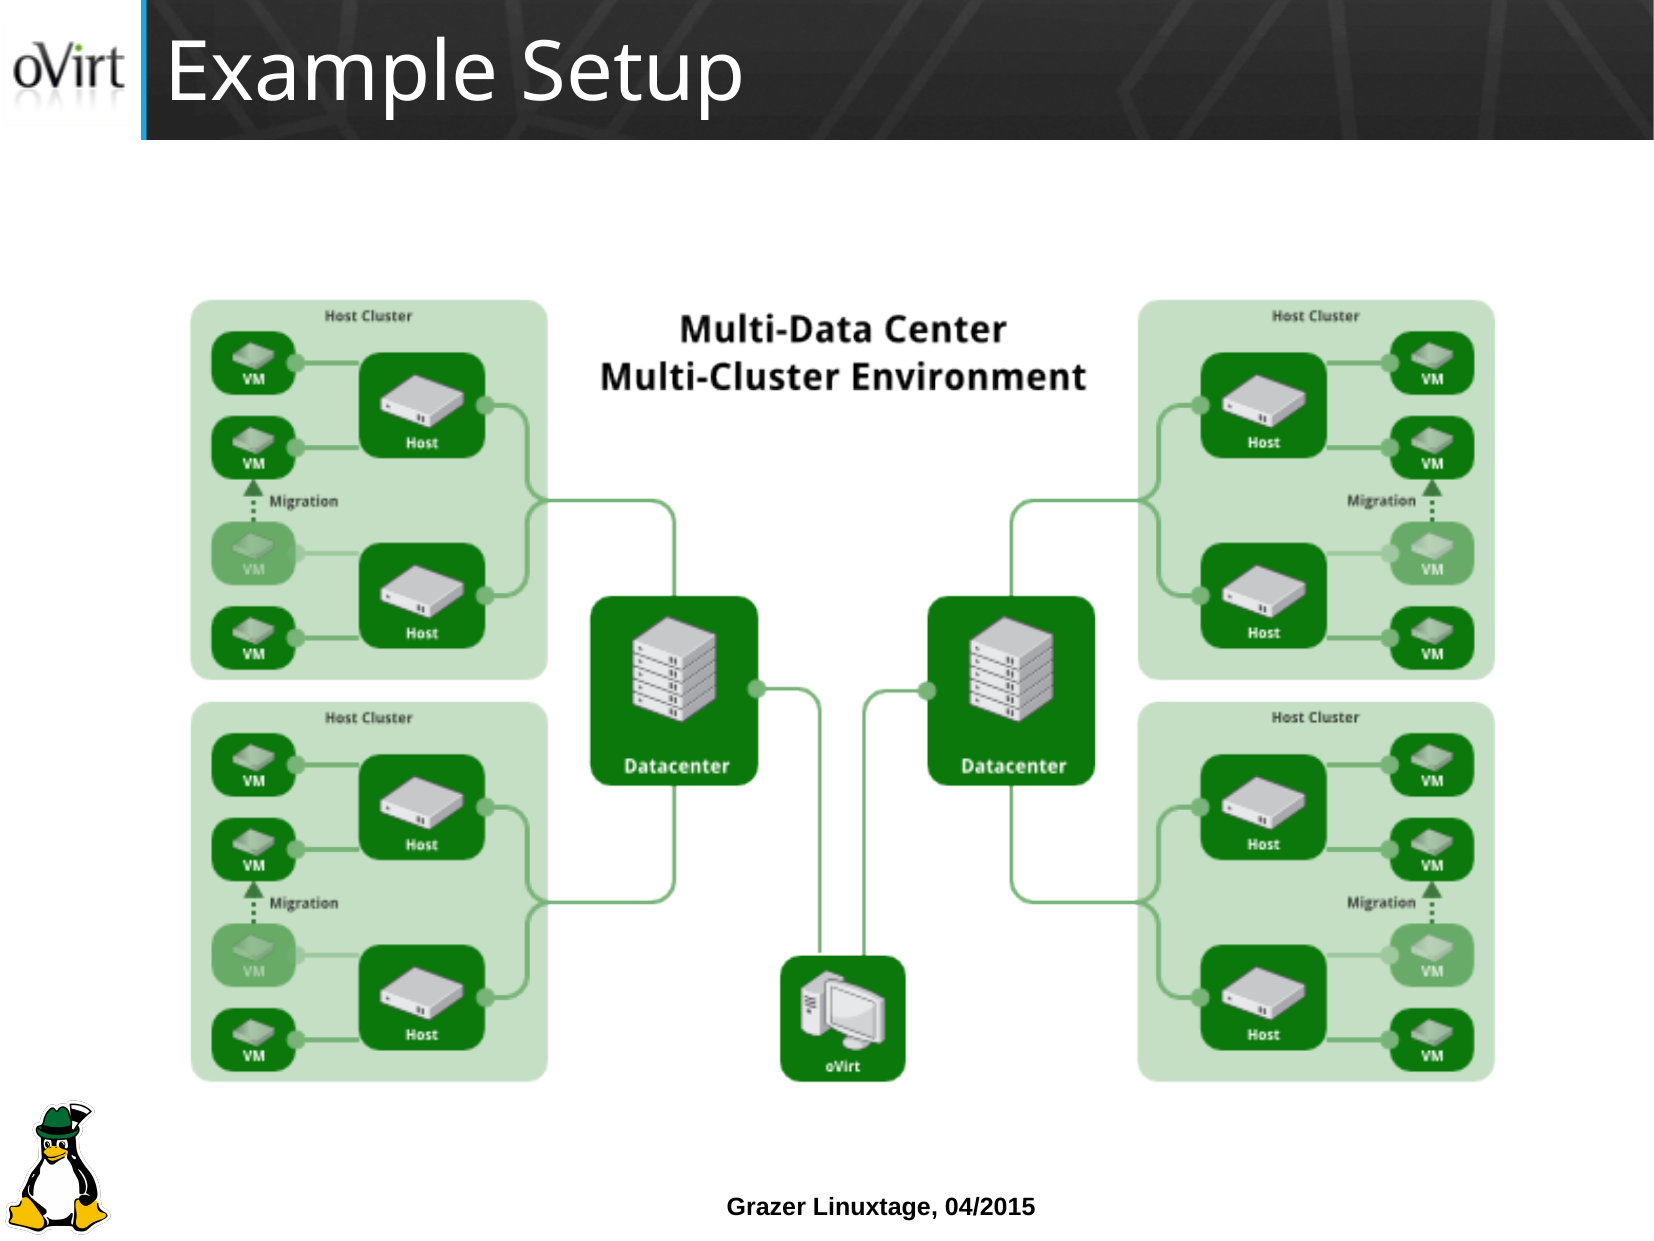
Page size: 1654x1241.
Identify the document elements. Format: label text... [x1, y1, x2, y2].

picture [149, 279, 1538, 1125]
picture [5, 1100, 111, 1235]
title Example Setup [164, 18, 1653, 119]
picture [0, 0, 1654, 140]
